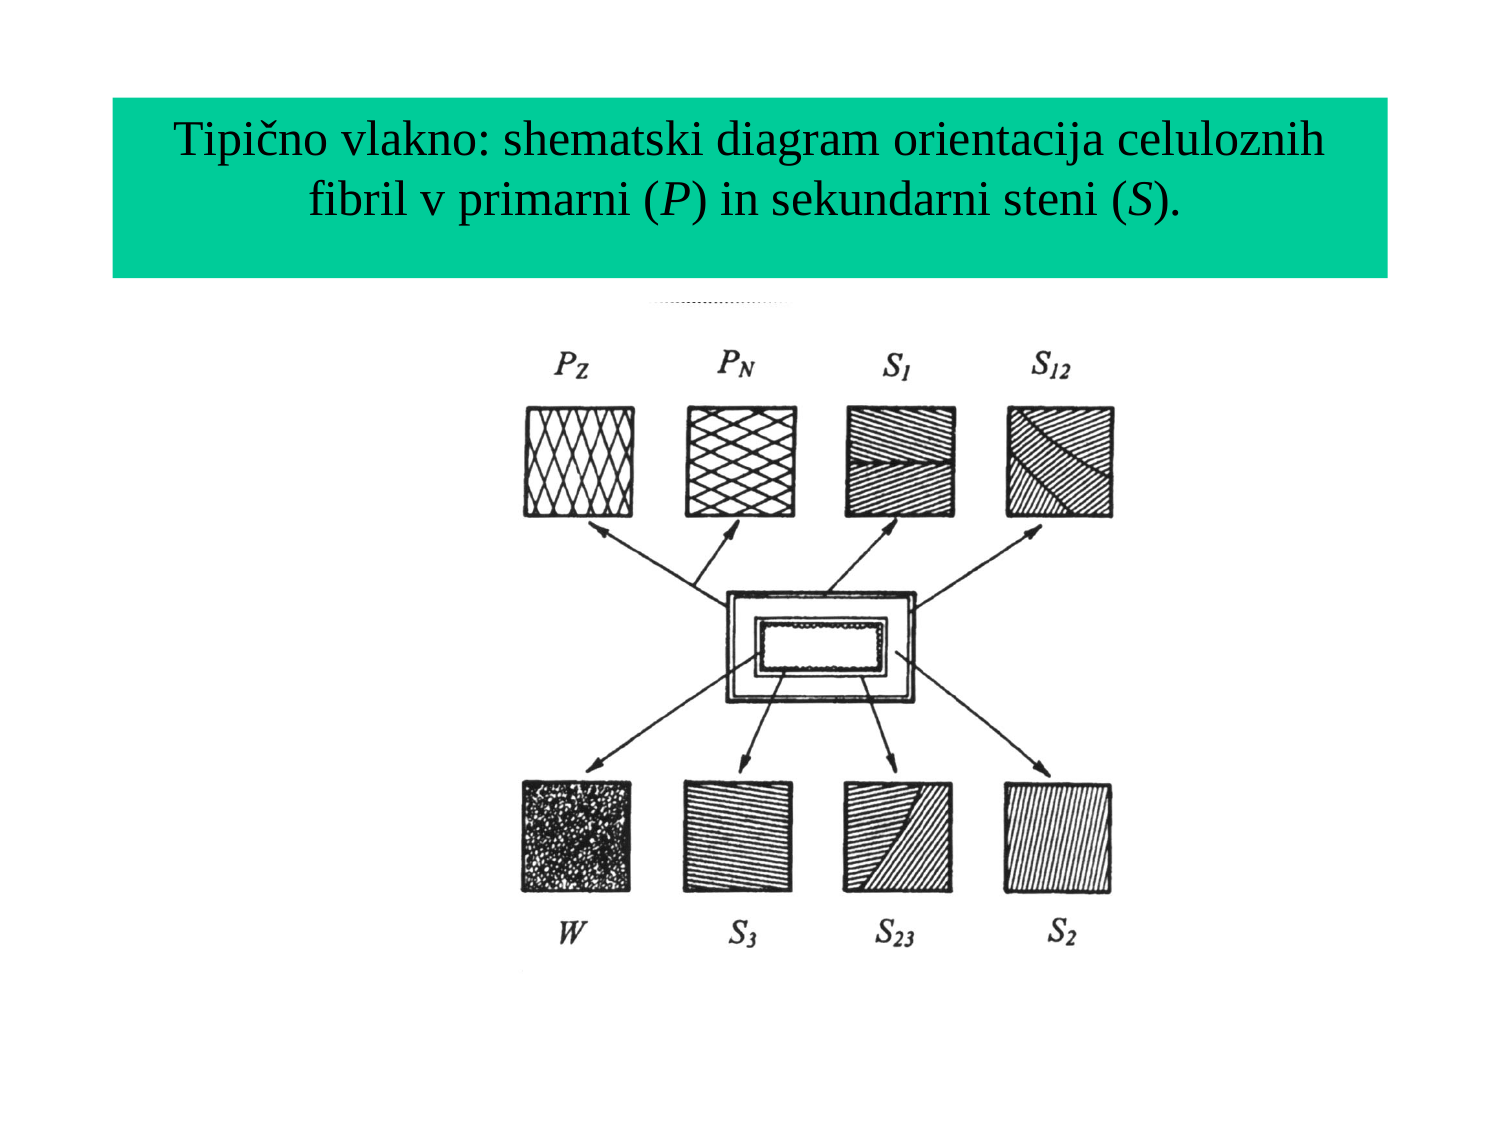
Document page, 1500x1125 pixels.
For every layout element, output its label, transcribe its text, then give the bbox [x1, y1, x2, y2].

picture [435, 302, 1250, 976]
title Tipično vlakno: shematski diagram orientacija celuloznih fibril v primarni (P) in sekundarni steni (S). [112, 97, 1388, 279]
list [112, 324, 1388, 1001]
